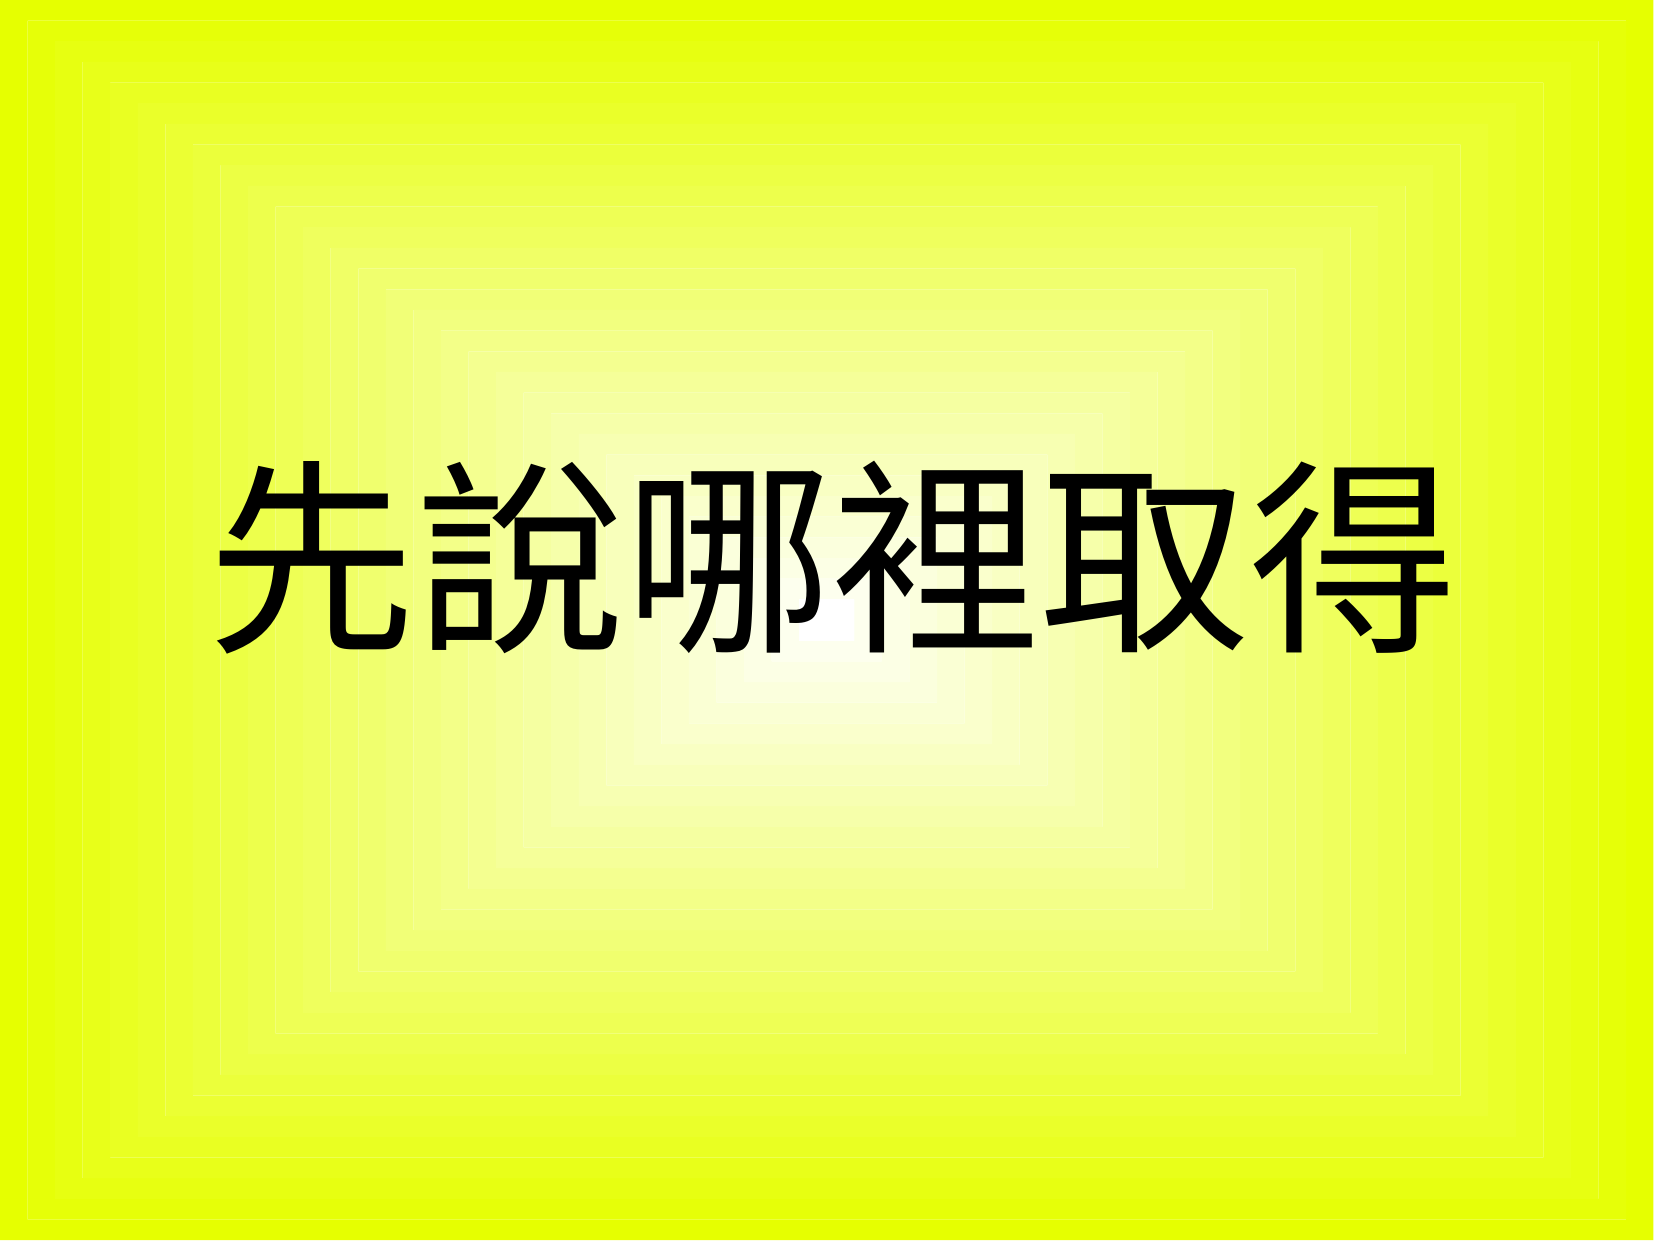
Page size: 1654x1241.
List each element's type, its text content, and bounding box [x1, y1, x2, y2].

title 先說哪裡取得 [88, 441, 1577, 650]
